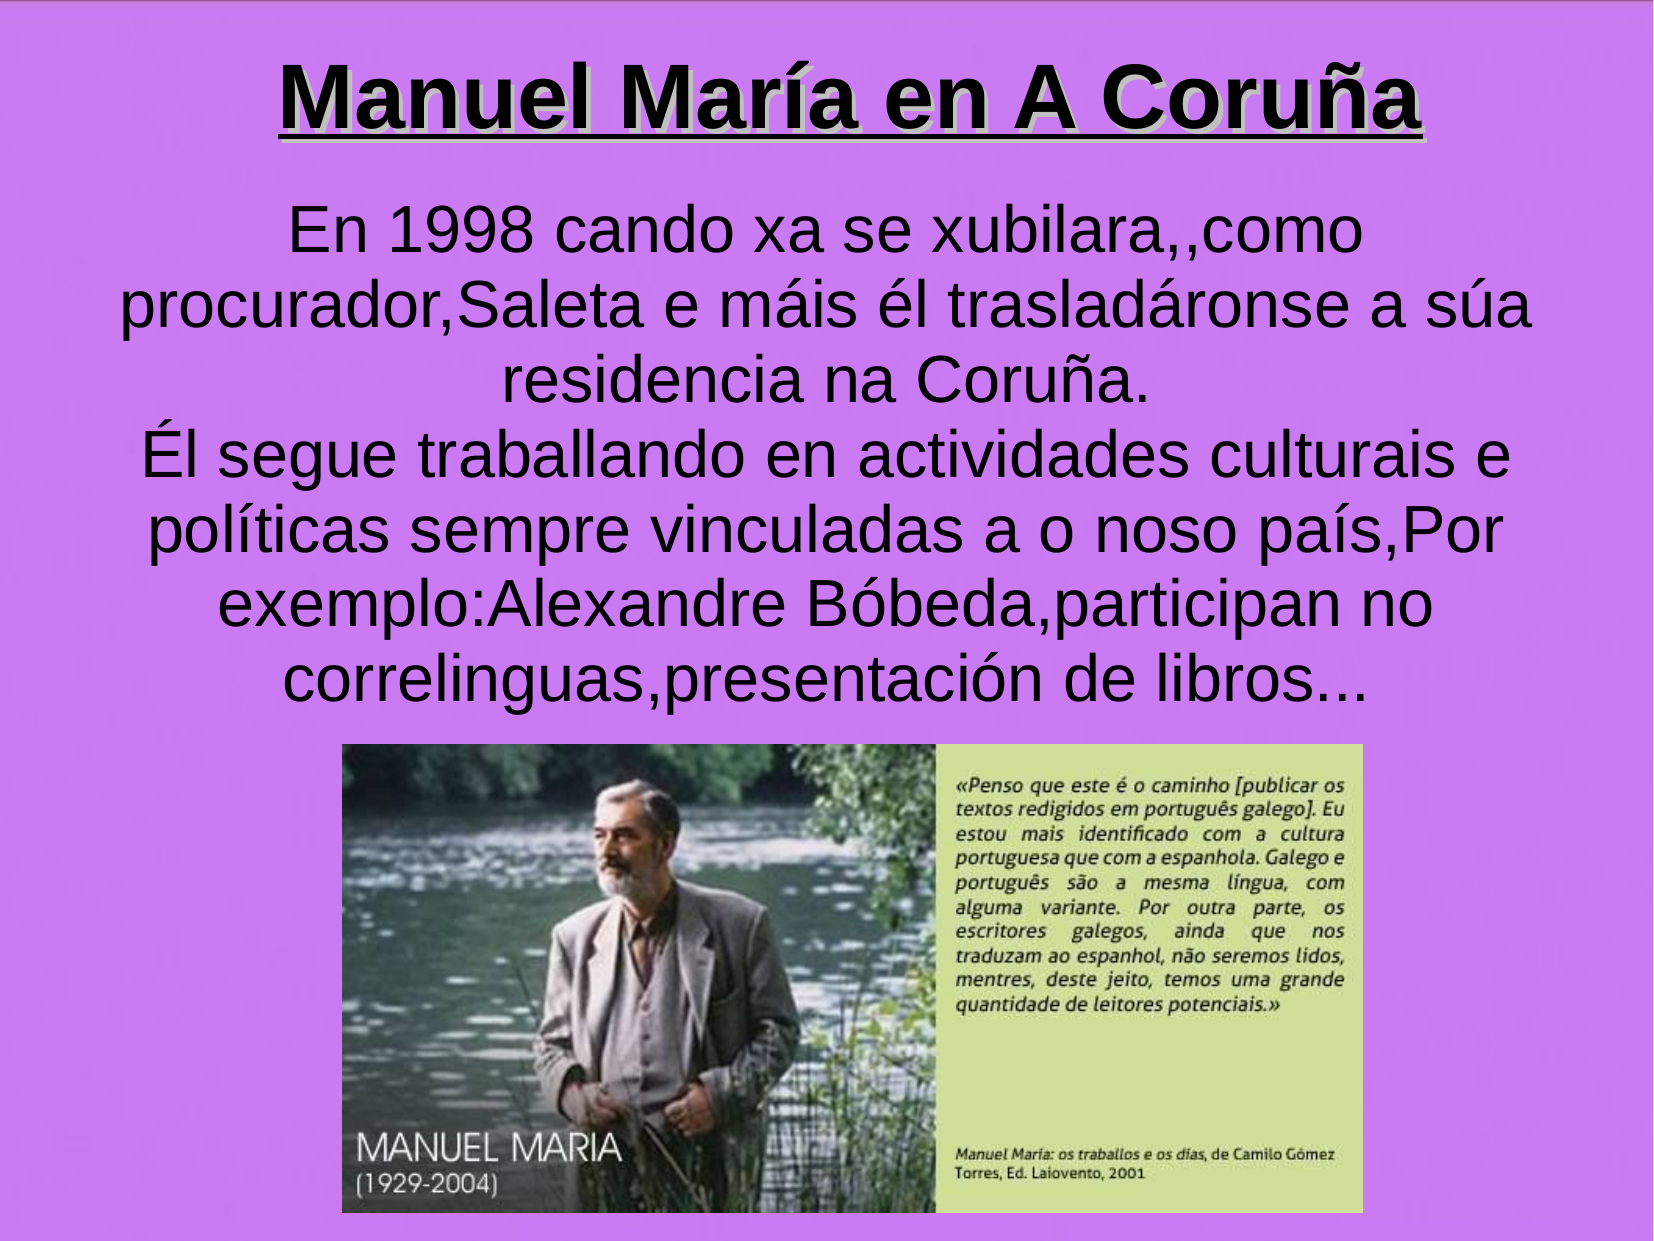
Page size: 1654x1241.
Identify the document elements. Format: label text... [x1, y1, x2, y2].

subtitle En 1998 cando xa se xubilara,,como procurador,Saleta e máis él trasladáronse a súa residencia na Coruña. Él segue traballando en actividades culturais e políticas sempre vinculadas a o noso país,Por exemplo:Alexandre Bóbeda,participan no correlinguas,presentación de libros... [82, 94, 1571, 814]
picture [0, 0, 1654, 1241]
title Manuel María en A Coruña [106, 0, 1595, 201]
